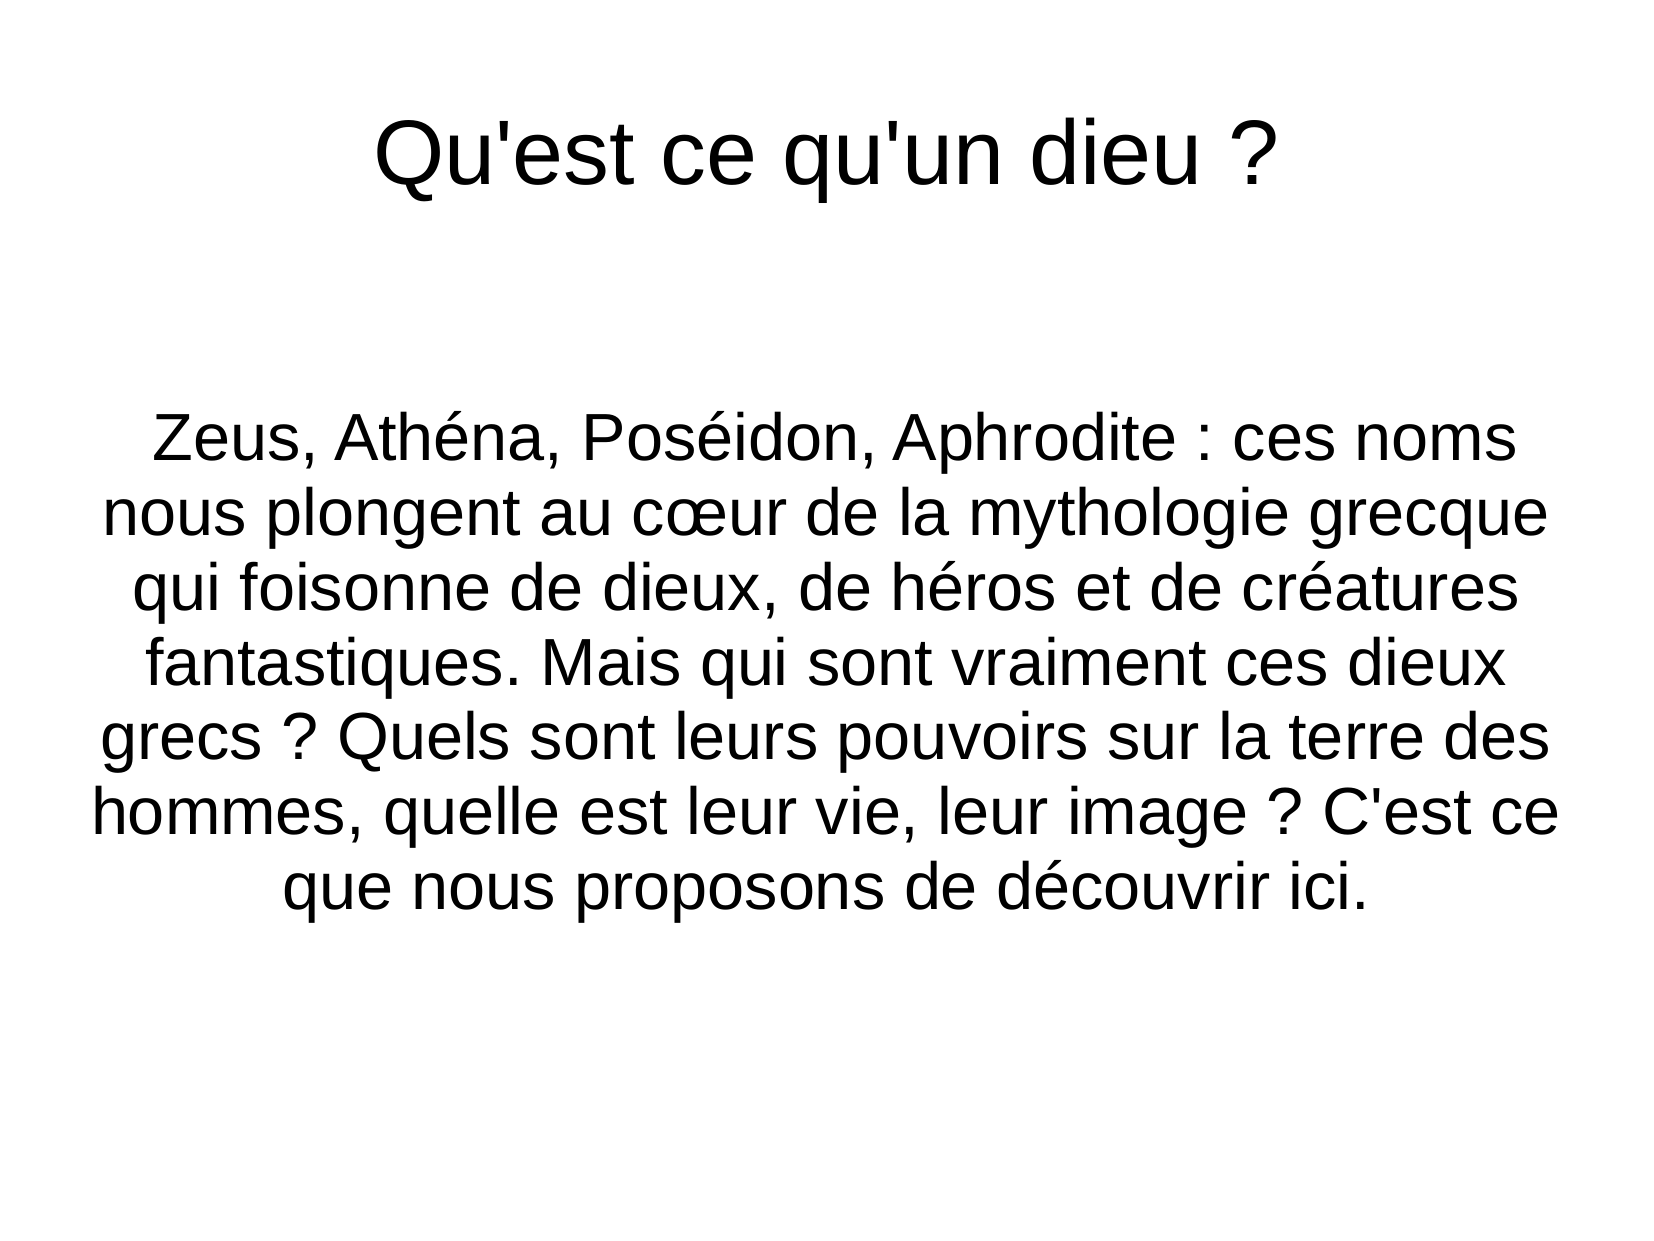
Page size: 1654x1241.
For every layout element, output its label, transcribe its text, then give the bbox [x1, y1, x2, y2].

title Qu'est ce qu'un dieu ? [82, 49, 1571, 257]
subtitle Zeus, Athéna, Poséidon, Aphrodite : ces noms nous plongent au cœur de la mythologie grecque qui foisonne de dieux, de héros et de créatures fantastiques. Mais qui sont vraiment ces dieux grecs ? Quels sont leurs pouvoirs sur la terre des hommes, quelle est leur vie, leur image ? C'est ce que nous proposons de découvrir ici. [82, 297, 1571, 1102]
